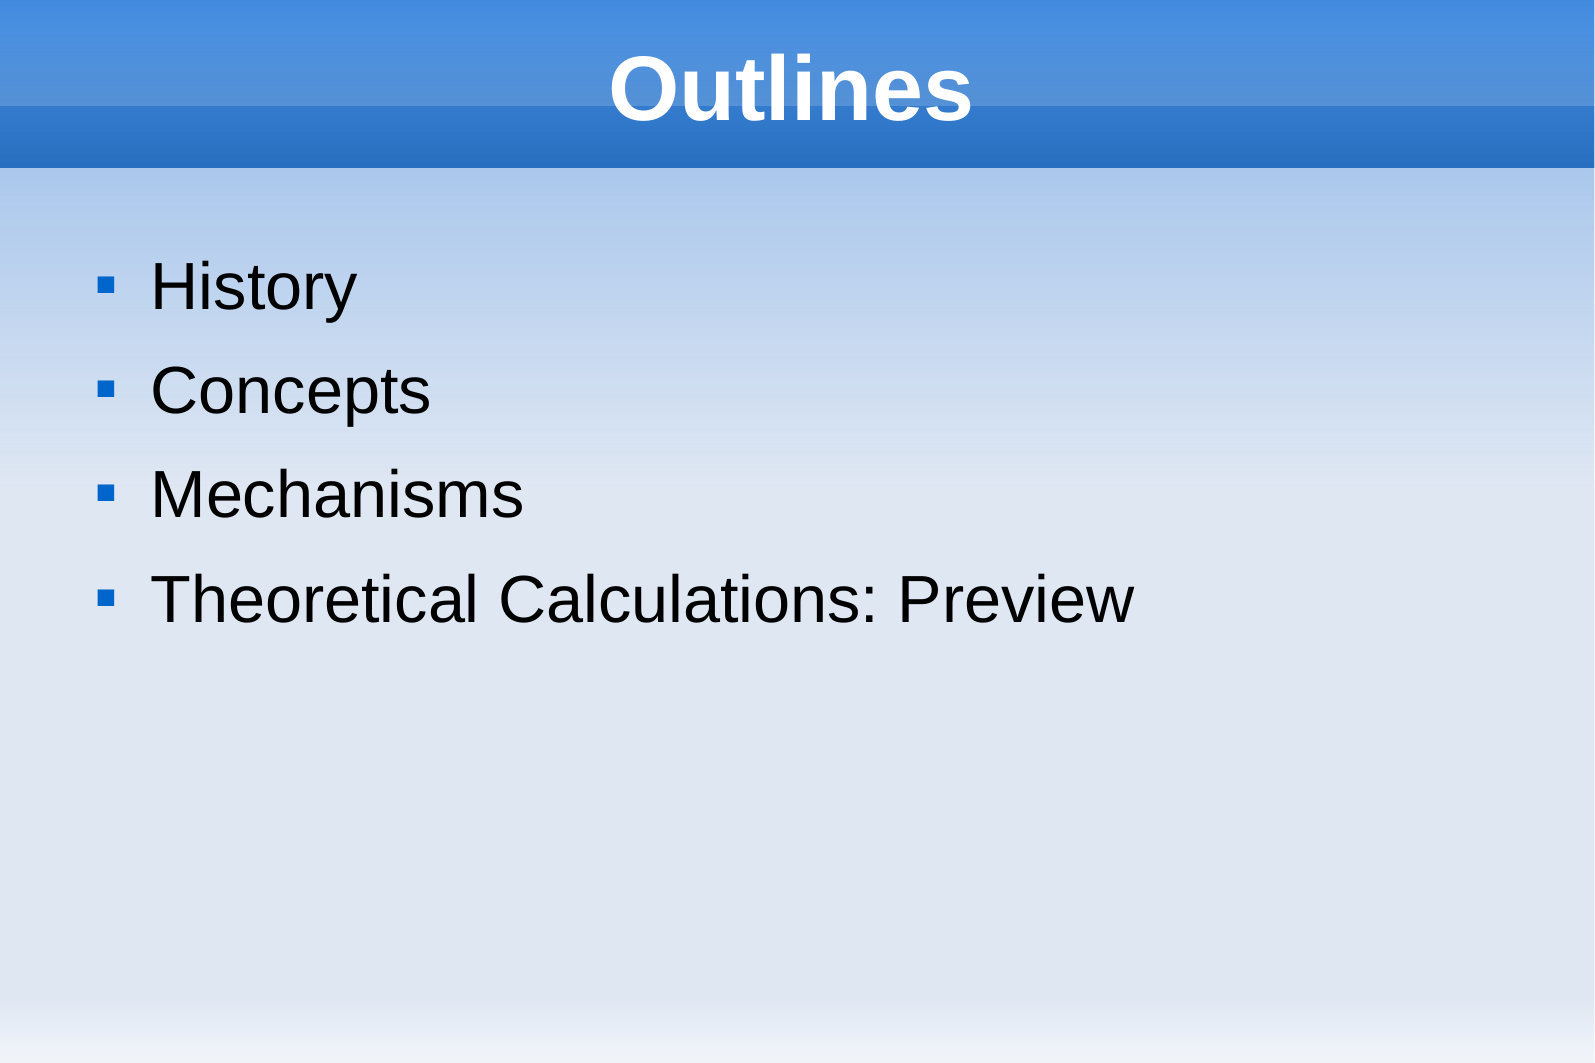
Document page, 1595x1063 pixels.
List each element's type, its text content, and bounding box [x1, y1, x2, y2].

title Outlines [74, 0, 1510, 178]
picture [0, 0, 1595, 1063]
list History Concepts Mechanisms Theoretical Calculations: Preview [79, 248, 1515, 936]
